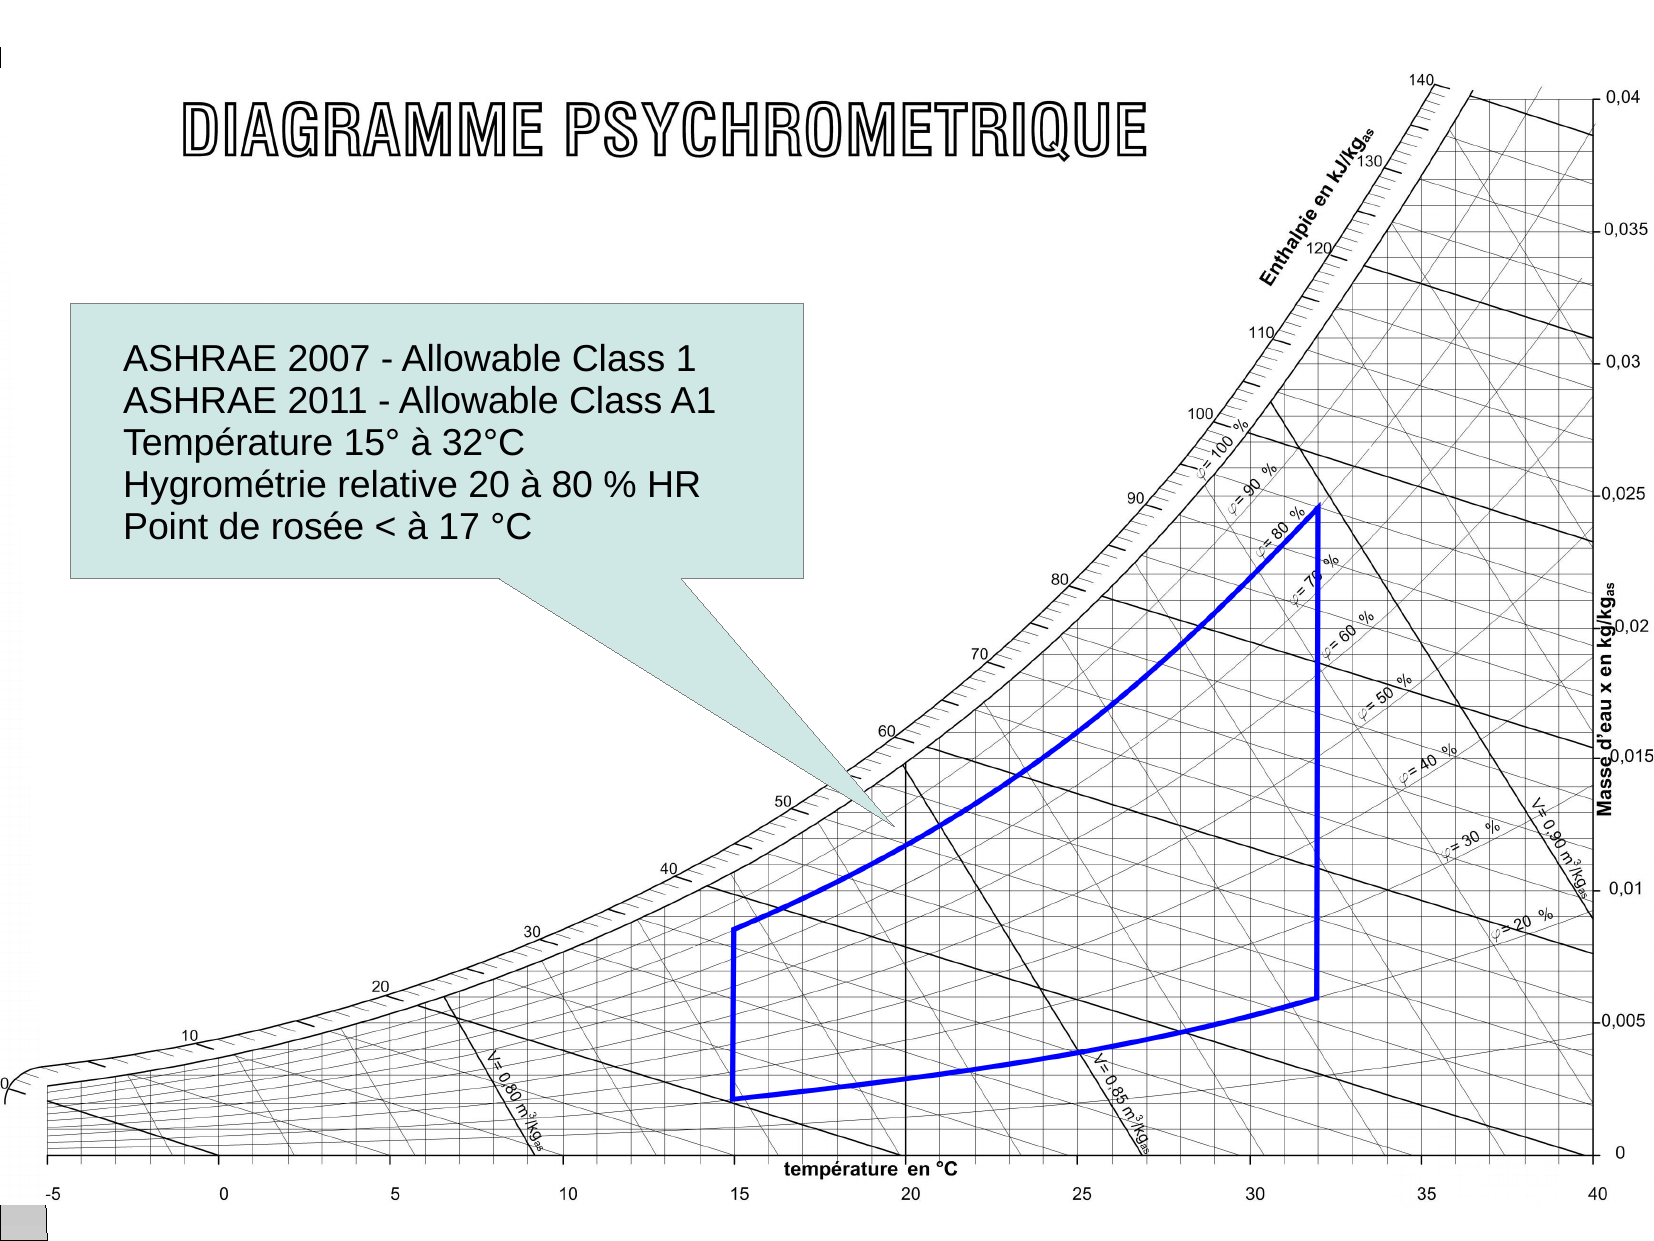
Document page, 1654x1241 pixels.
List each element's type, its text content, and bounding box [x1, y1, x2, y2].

picture [0, 68, 1654, 1214]
text_box ASHRAE 2007 - Allowable Class 1 ASHRAE 2011 - Allowable Class A1 Température 15° à 32°C Hygrométrie relative 20 à 80 % HR Point de rosée < à 17 °C [108, 330, 733, 556]
text_box [70, 303, 895, 827]
